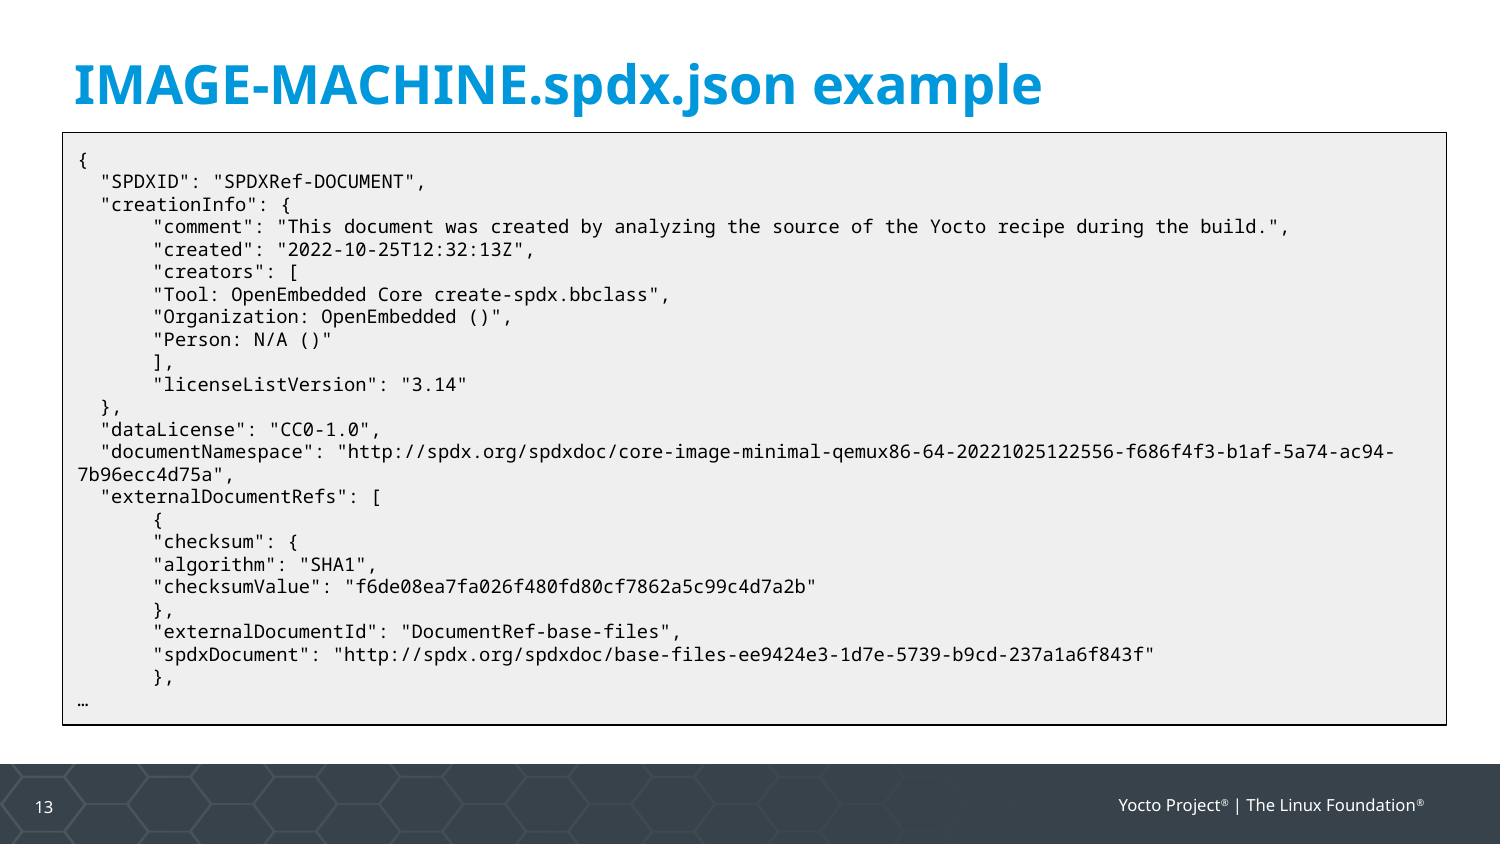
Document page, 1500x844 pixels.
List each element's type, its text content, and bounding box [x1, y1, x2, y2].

title IMAGE-MACHINE.spdx.json example [74, 50, 1425, 132]
text_box { "SPDXID": "SPDXRef-DOCUMENT", "creationInfo": { "comment": "This document was created by analyzing the source of the Yocto recipe during the build.", "created": "2022-10-25T12:32:13Z", "creators": [ "Tool: OpenEmbedded Core create-spdx.bbclass", "Organization: OpenEmbedded ()", "Person: N/A ()" ], "licenseListVersion": "3.14" }, "dataLicense": "CC0-1.0", "documentNamespace": "http://spdx.org/spdxdoc/core-image-minimal-qemux86-64-20221025122556-f686f4f3-b1af-5a74-ac94-7b96ecc4d75a", "externalDocumentRefs": [ { "checksum": { "algorithm": "SHA1", "checksumValue": "f6de08ea7fa026f480fd80cf7862a5c99c4d7a2b" }, "externalDocumentId": "DocumentRef-base-files", "spdxDocument": "http://spdx.org/spdxdoc/base-files-ee9424e3-1d7e-5739-b9cd-237a1a6f843f" }, … [62, 132, 1447, 726]
picture [0, 0, 1500, 844]
